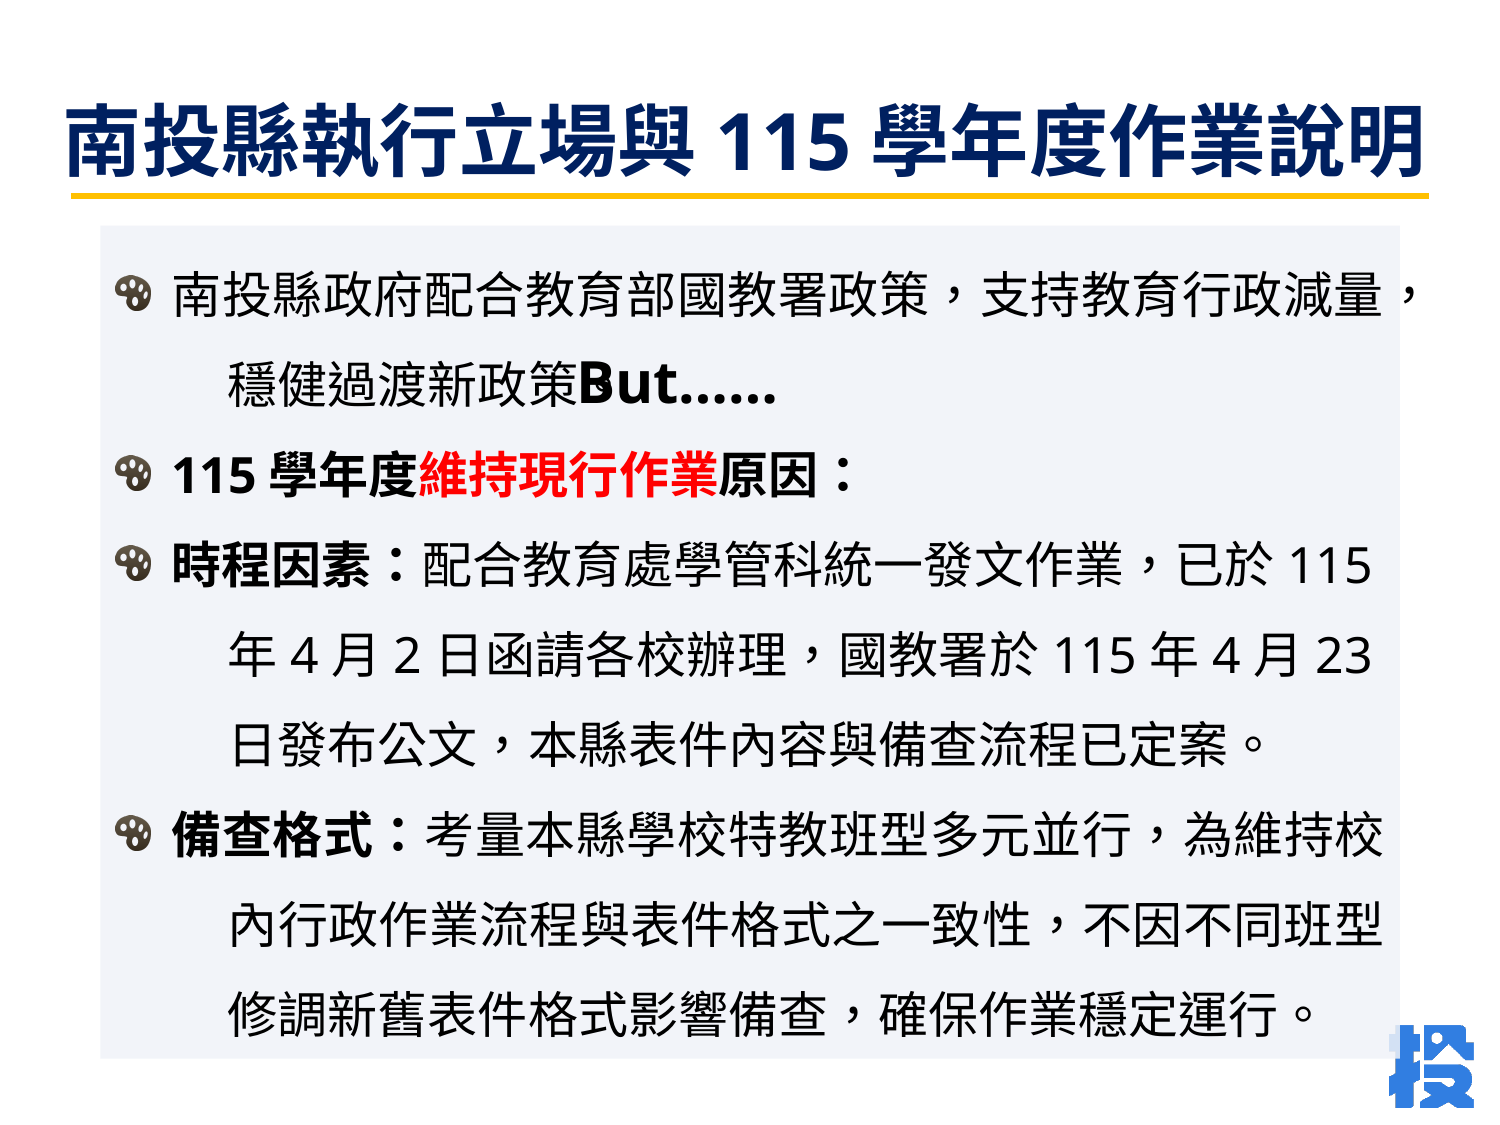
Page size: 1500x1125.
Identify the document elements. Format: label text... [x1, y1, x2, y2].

text_box But…… [561, 303, 868, 423]
text_box 南投縣政府配合教育部國教署政策，支持教育行政減量，穩健過渡新政策。 115學年度維持現行作業原因： 時程因素：配合教育處學管科統一發文作業，已於115年4月2日函請各校辦理，國教署於115年4月23日發布公文，本縣表件內容與備查流程已定案。 備查格式：考量本縣學校特教班型多元並行，為維持校內行政作業流程與表件格式之一致性，不因不同班型修調新舊表件格式影響備查，確保作業穩定運行。 [100, 225, 1400, 1059]
title 南投縣執行立場與115學年度作業說明 [41, 45, 1447, 233]
picture [1362, 997, 1500, 1125]
